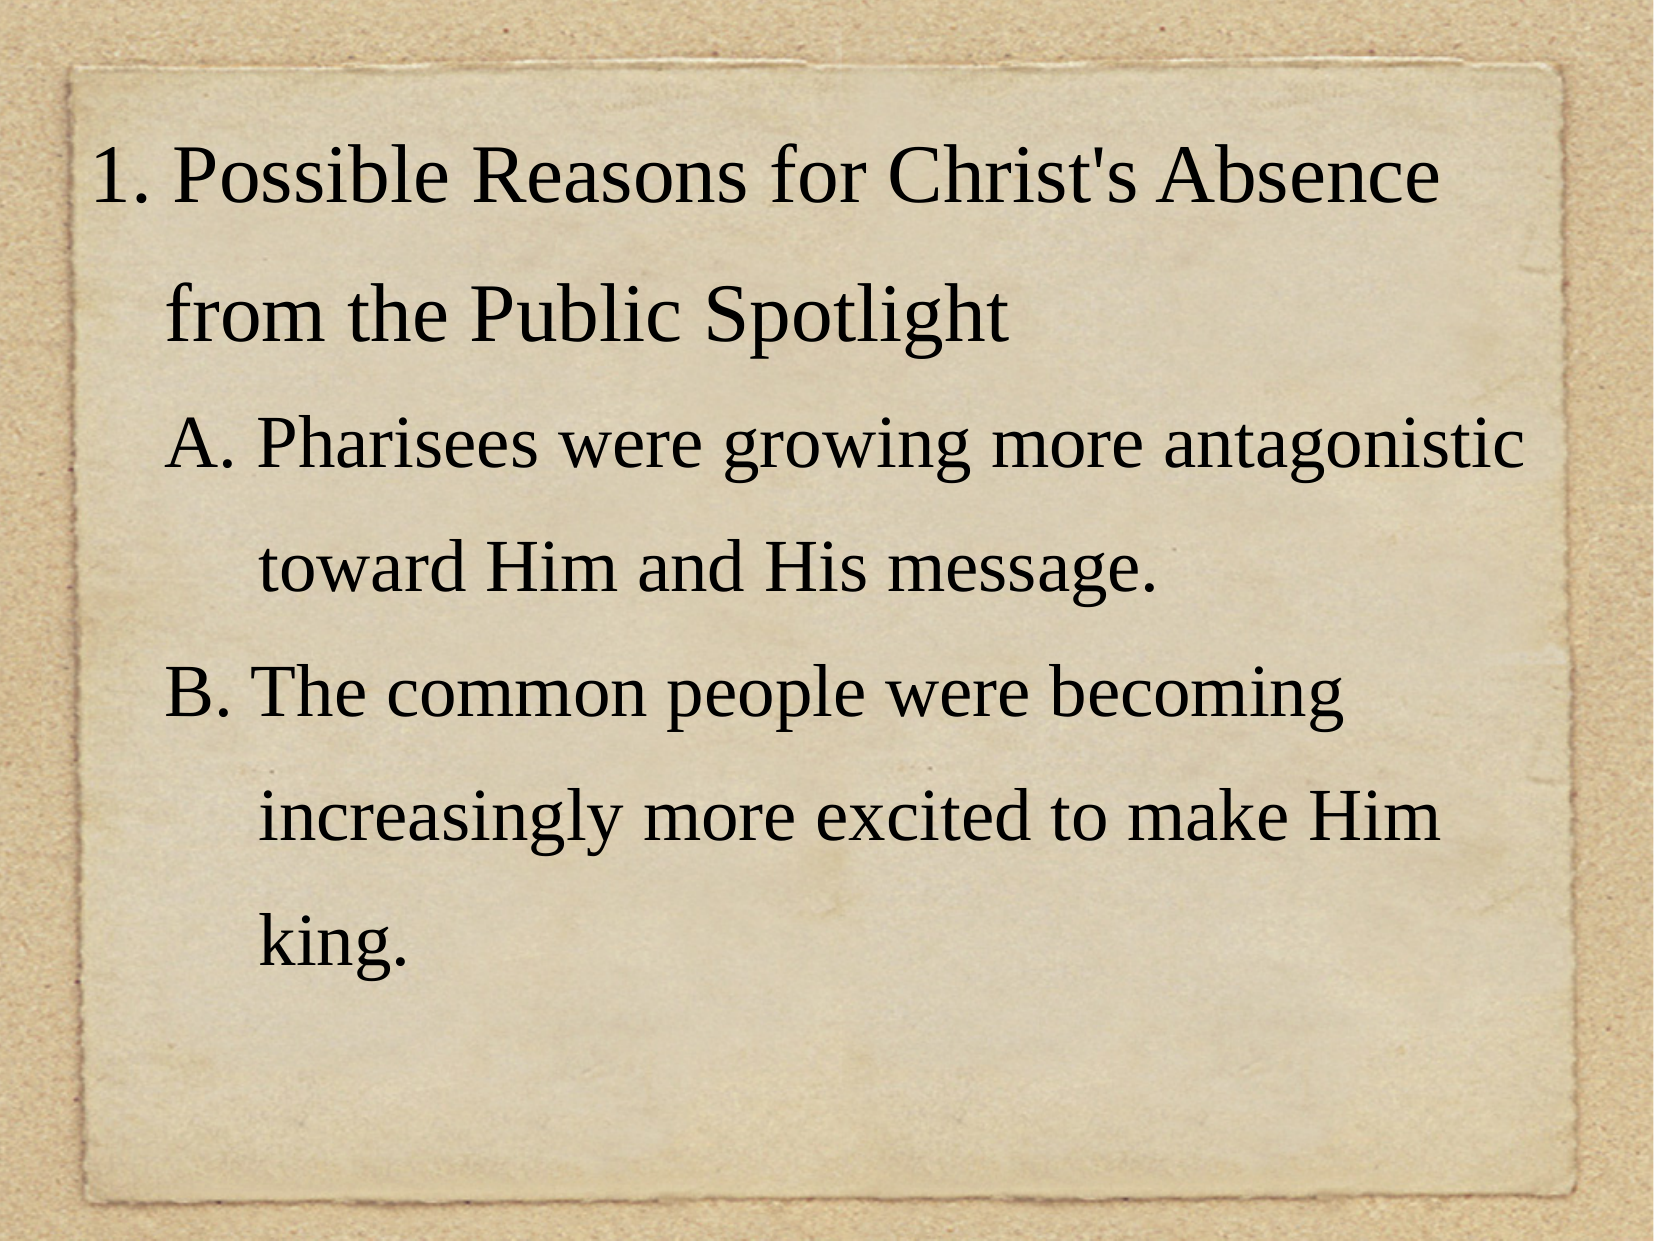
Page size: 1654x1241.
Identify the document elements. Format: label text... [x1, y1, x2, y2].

picture [0, 0, 1654, 1241]
text_box 1. Possible Reasons for Christ's Absence from the Public Spotlight A. Pharisees were growing more antagonistic toward Him and His message. B. The common people were becoming increasingly more excited to make Him king. [75, 75, 1576, 1201]
